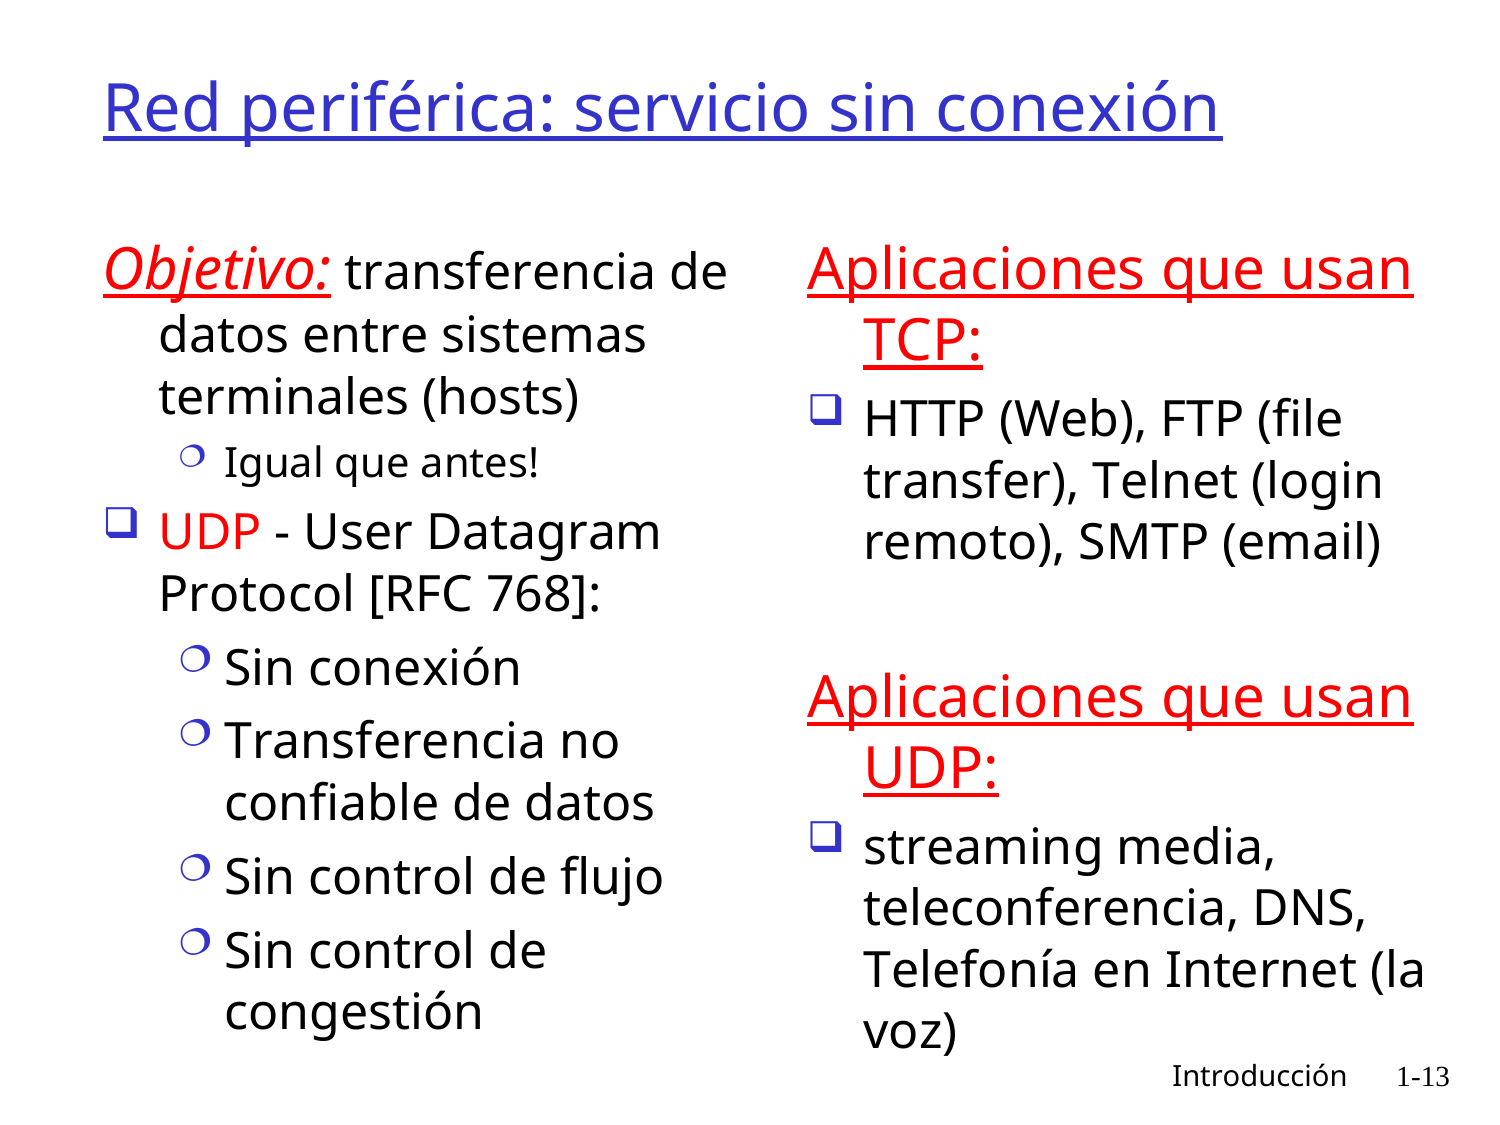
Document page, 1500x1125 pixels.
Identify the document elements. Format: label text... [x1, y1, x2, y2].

text_box 1-<number> [1362, 1050, 1466, 1125]
text_box Introducción [887, 1050, 1362, 1125]
list Aplicaciones que usan TCP: HTTP (Web), FTP (file transfer), Telnet (login remoto), SMTP (email) Aplicaciones que usan UDP: streaming media, teleconferencia, DNS, Telefonía en Internet (la voz) [792, 224, 1463, 1021]
list Objetivo: transferencia de datos entre sistemas terminales (hosts) Igual que antes! UDP - User Datagram Protocol [RFC 768]: Sin conexión Transferencia no confiable de datos Sin control de flujo Sin control de congestión [87, 224, 759, 1021]
title Red periférica: servicio sin conexión [87, 16, 1463, 196]
